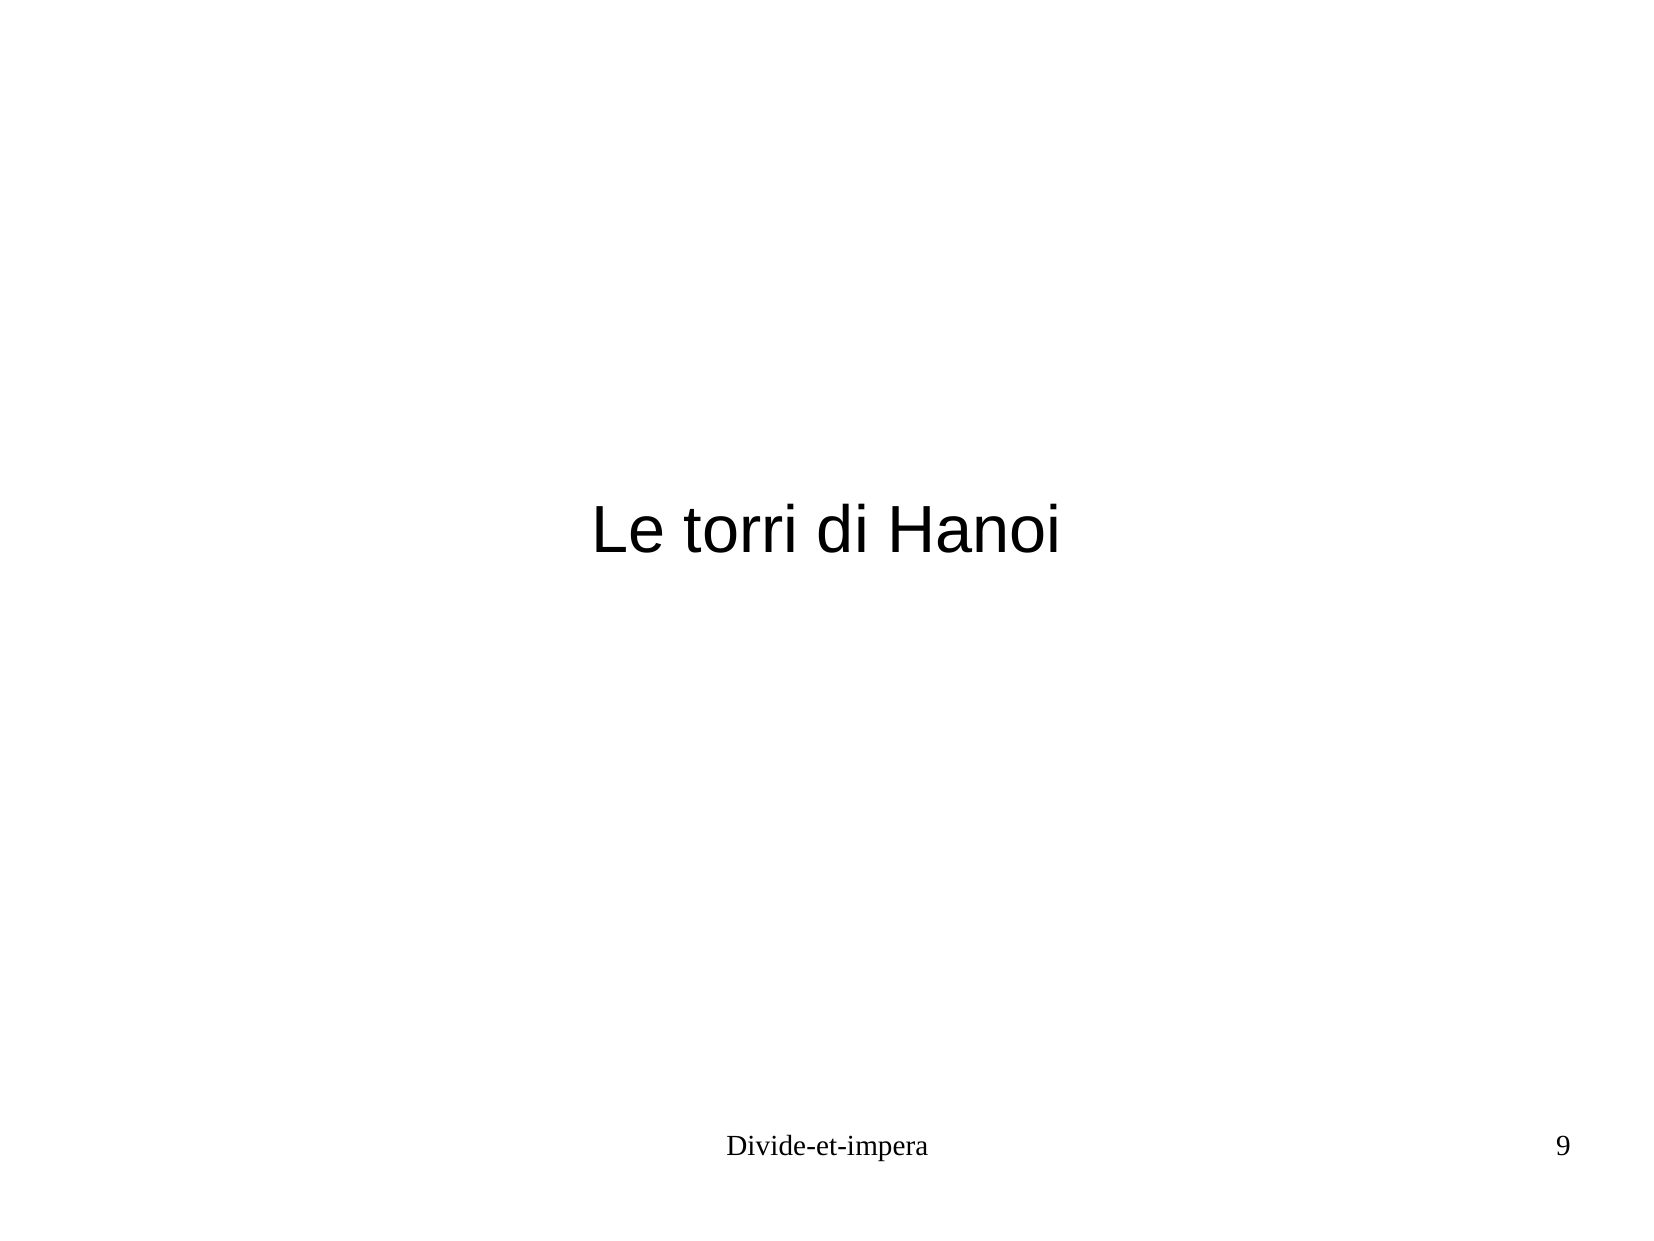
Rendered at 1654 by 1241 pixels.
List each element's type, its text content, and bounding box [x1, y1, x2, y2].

subtitle Le torri di Hanoi [82, 49, 1571, 1010]
